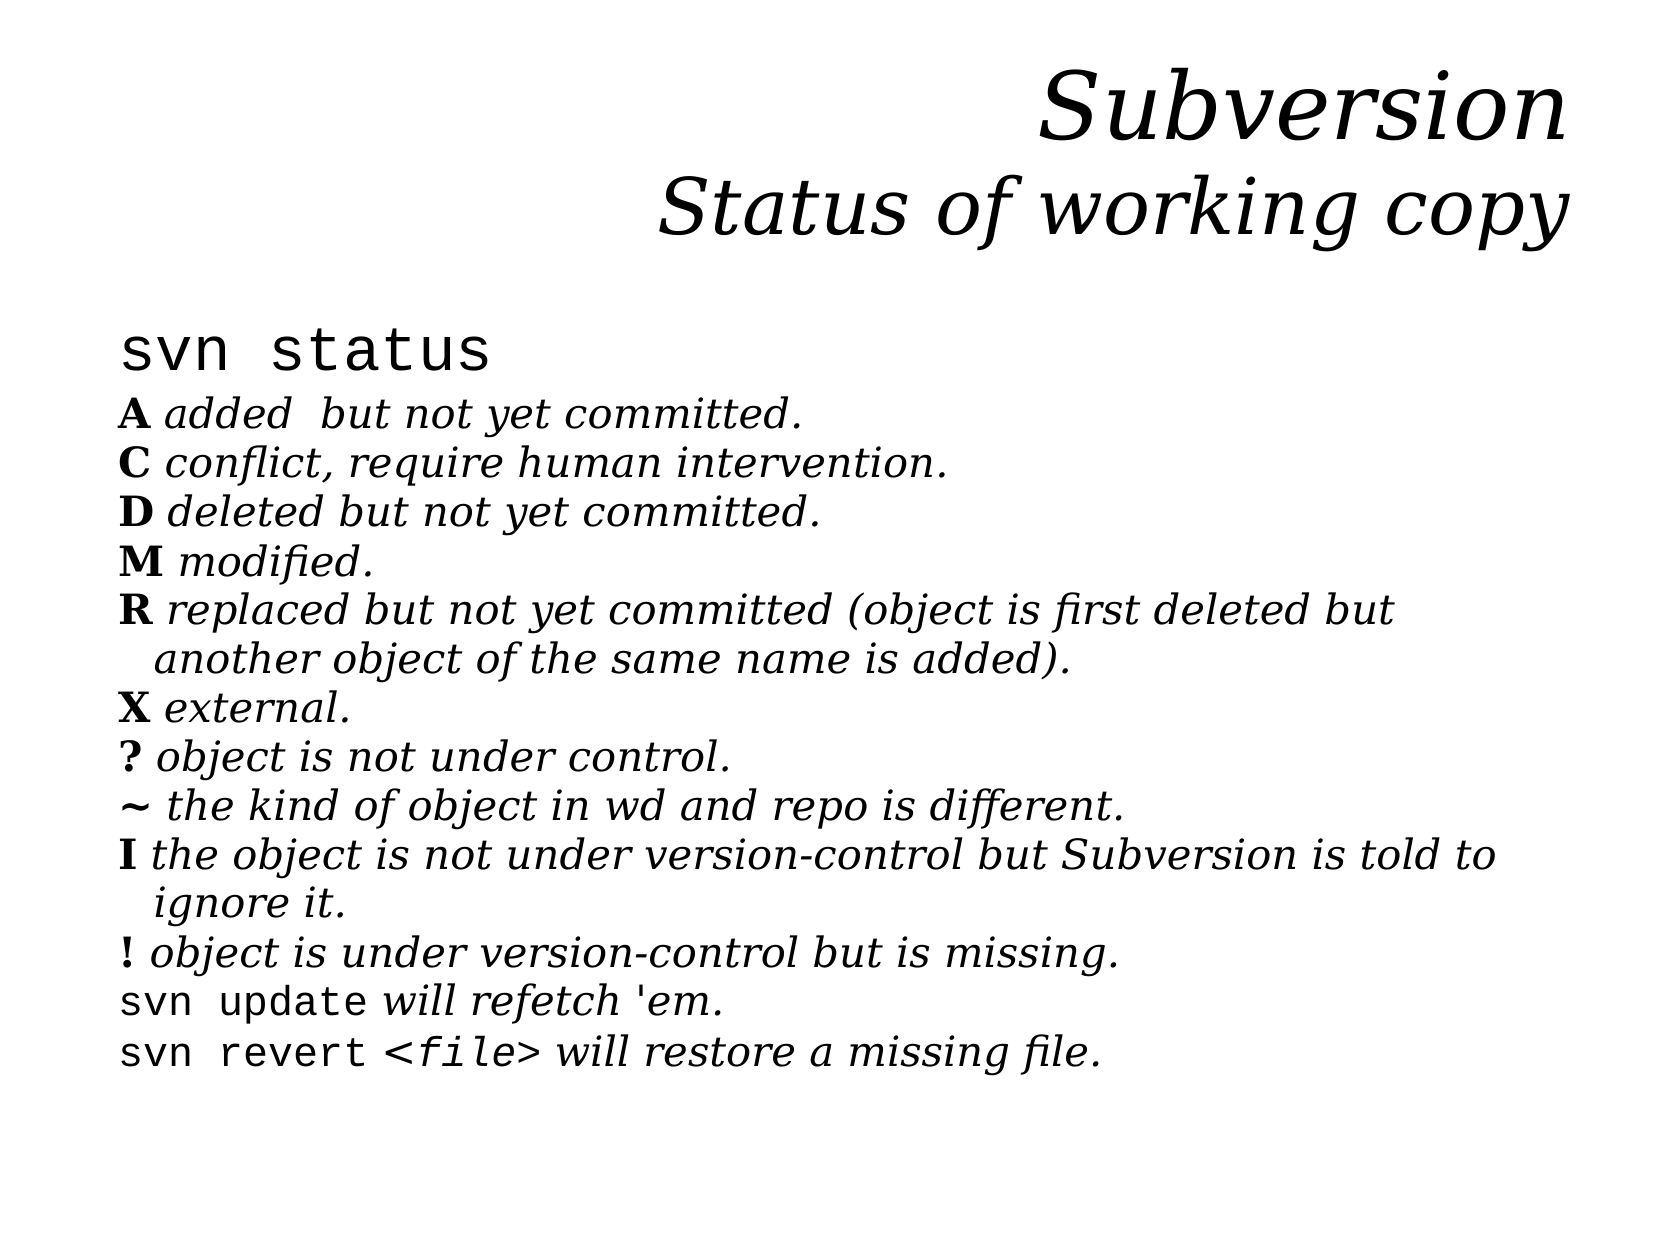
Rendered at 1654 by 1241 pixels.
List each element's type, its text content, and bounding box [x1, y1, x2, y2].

title Subversion Status of working copy [82, 52, 1571, 254]
subtitle svn status A added but not yet committed. C conflict, require human intervention. D deleted but not yet committed. M modified. R replaced but not yet committed (object is first deleted but another object of the same name is added). X external. ? object is not under control. ~ the kind of object in wd and repo is different. I the object is not under version-control but Subversion is told to ignore it. ! object is under version-control but is missing. svn update will refetch 'em. svn revert <file> will restore a missing file. [82, 297, 1571, 1101]
